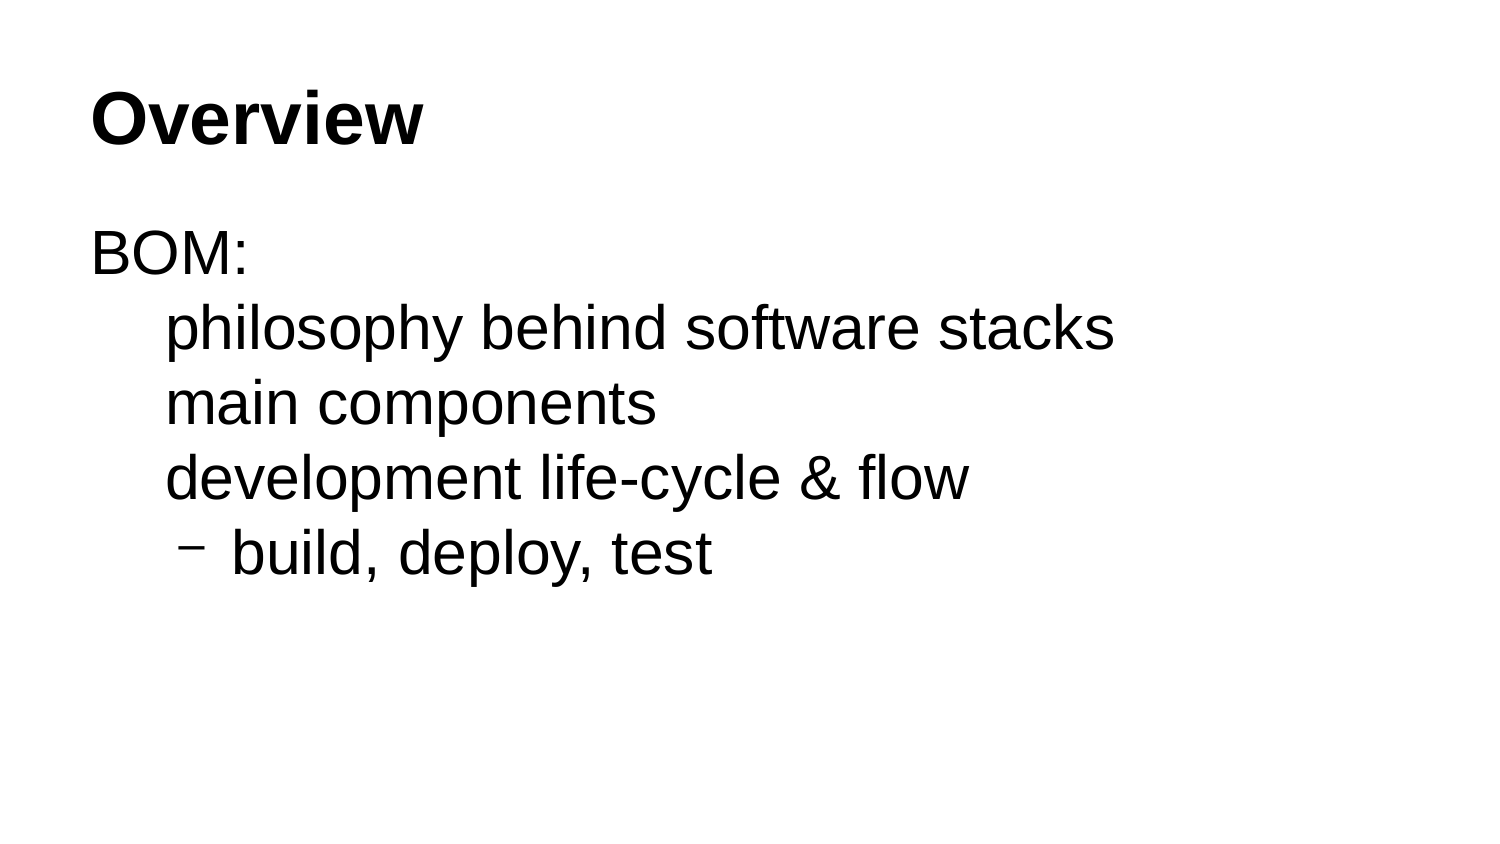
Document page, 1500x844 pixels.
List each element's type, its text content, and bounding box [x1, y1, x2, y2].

list BOM: philosophy behind software stacks main components development life-cycle & flow build, deploy, test [75, 196, 1425, 808]
title Overview [75, 33, 1425, 175]
